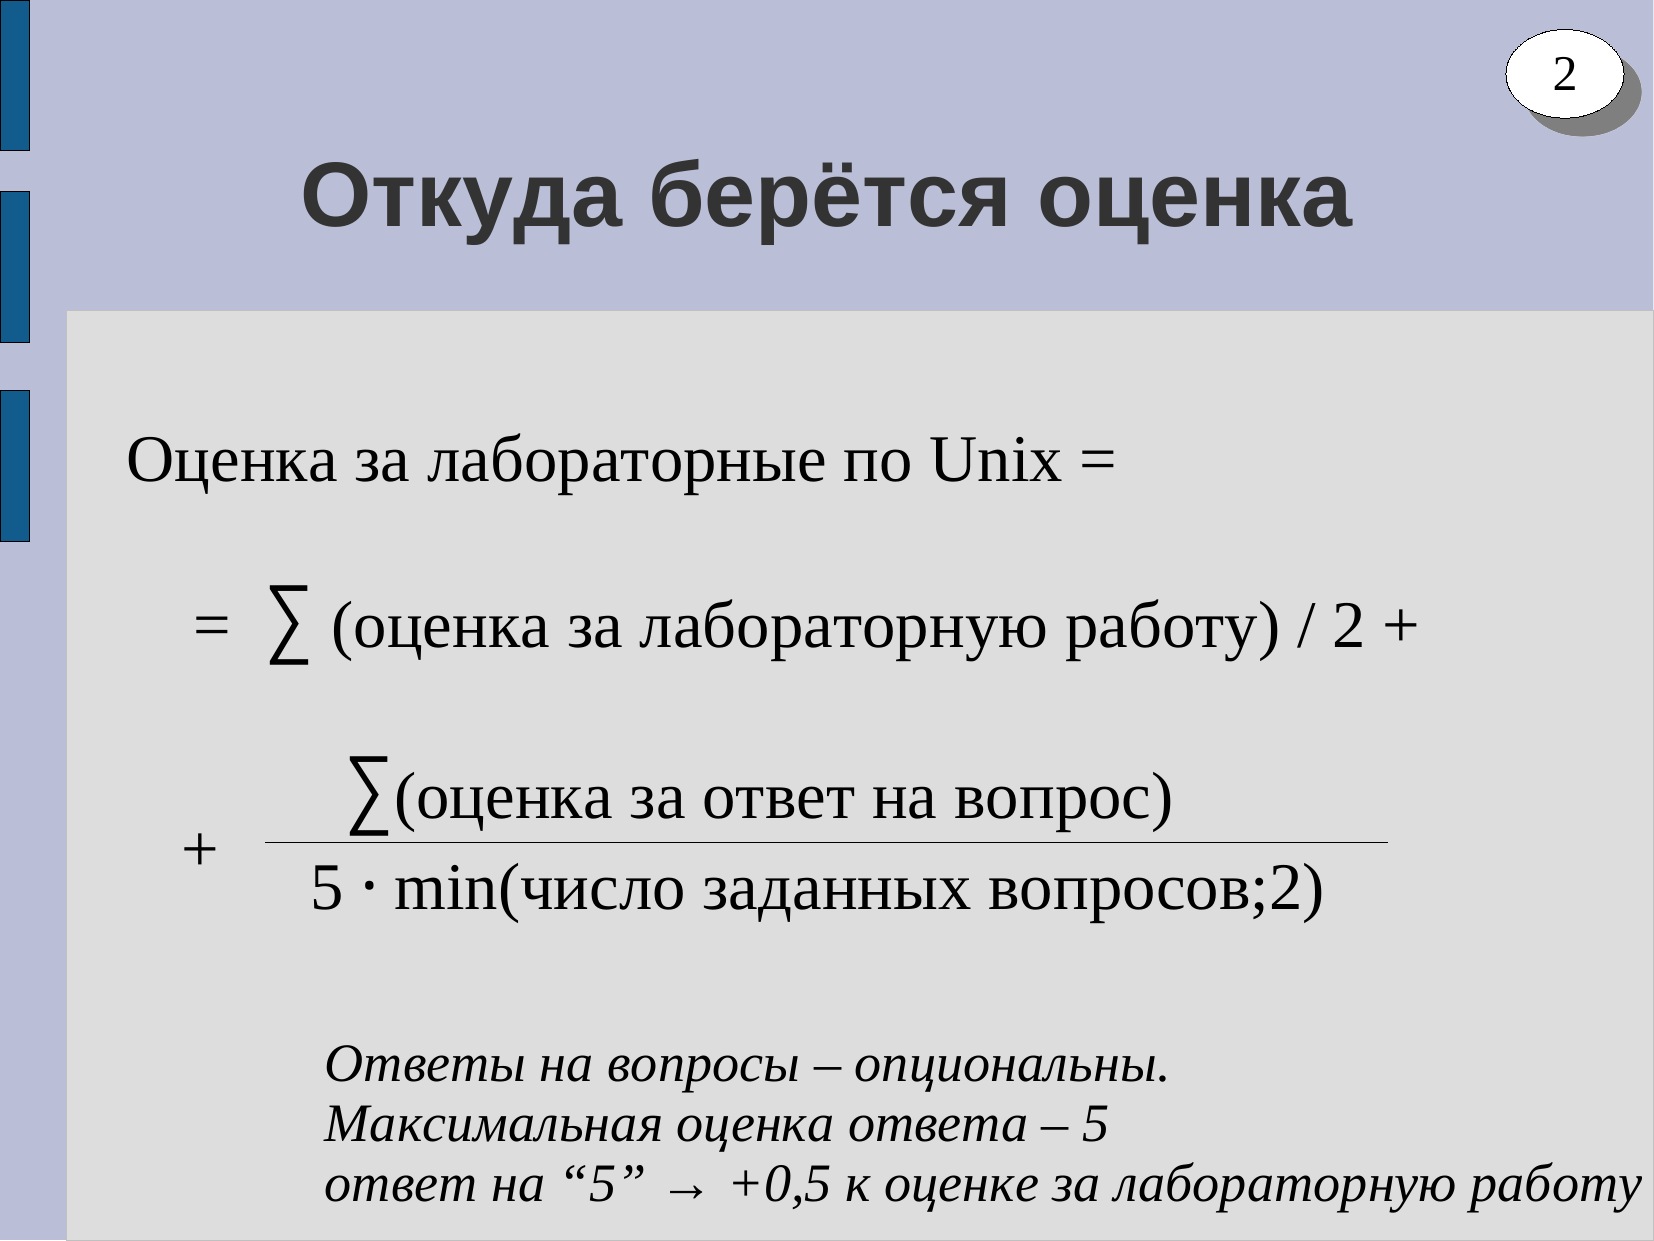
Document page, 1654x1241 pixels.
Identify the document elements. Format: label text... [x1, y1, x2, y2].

title Откуда берётся оценка [121, 91, 1534, 299]
text_box Ответы на вопросы – опциональны. Максимальная оценка ответа – 5 ответ на “5” → +0,5 к оценке за лабораторную работу [324, 1033, 1645, 1214]
text_box Оценка за лабораторные по Unix = = ∑ (оценка за лабораторную работу) / 2 + ∑(оценка за ответ на вопрос) 5 · min(число заданных вопросов;2) [126, 421, 1422, 989]
text_box + [181, 811, 237, 886]
text_box 2 [1505, 29, 1625, 119]
